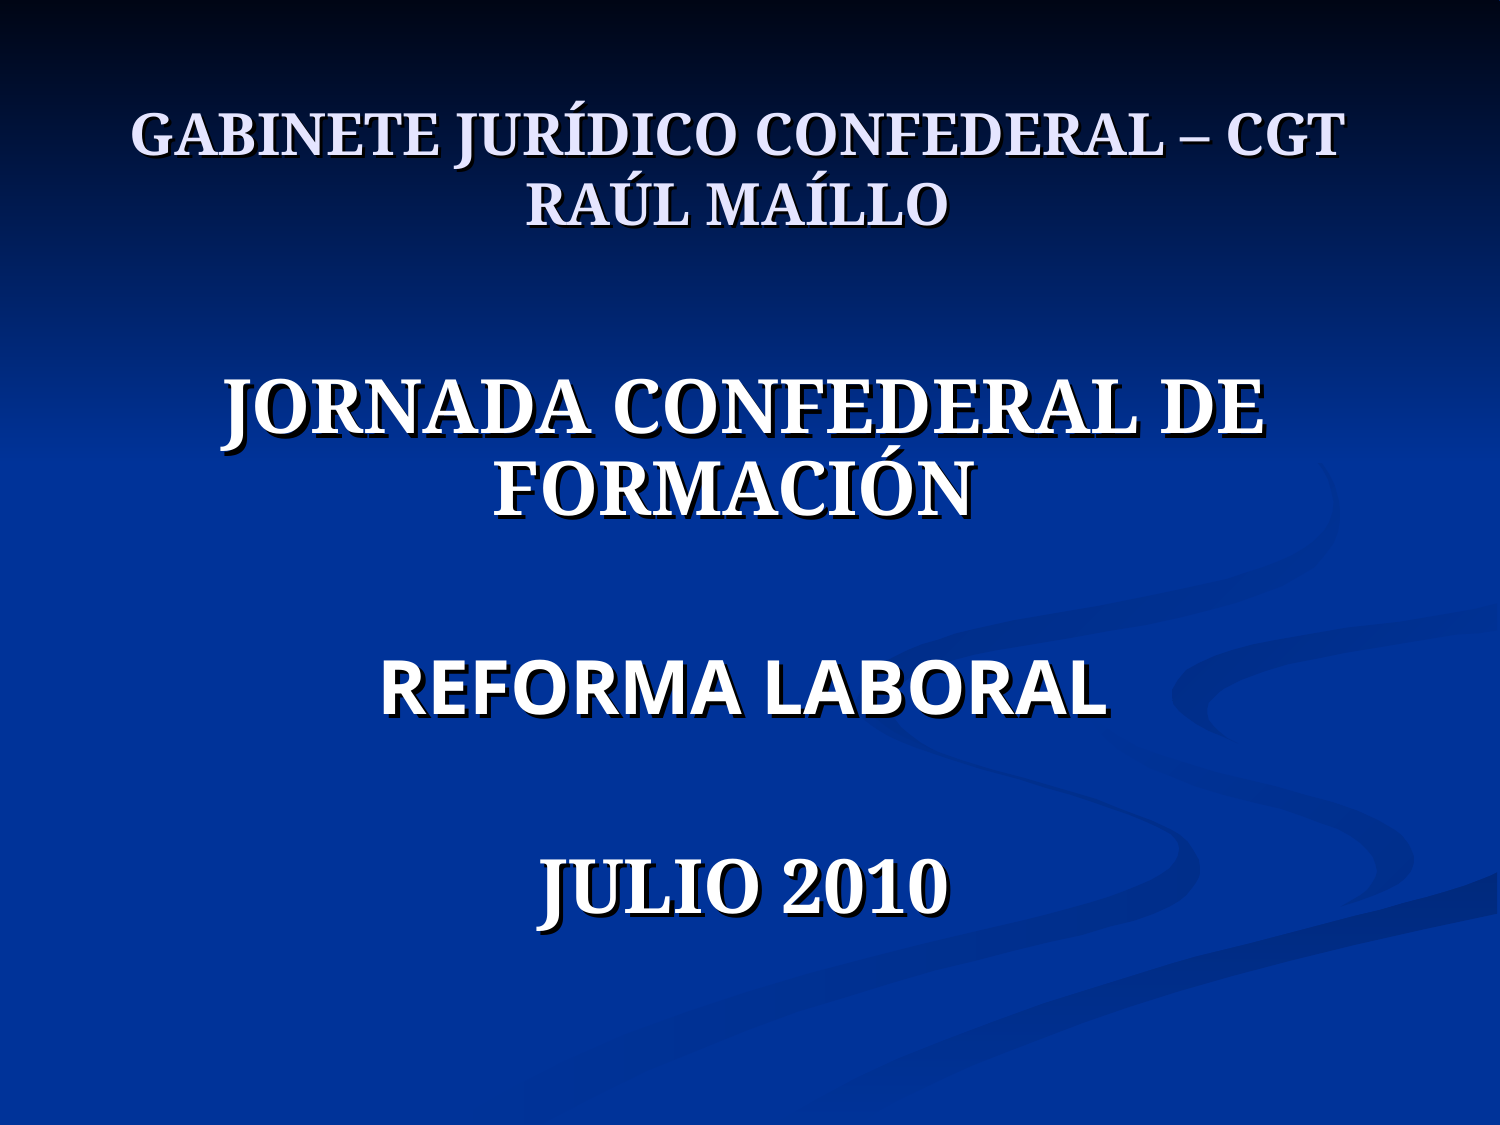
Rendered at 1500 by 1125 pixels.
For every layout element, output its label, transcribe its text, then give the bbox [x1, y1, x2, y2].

title GABINETE JURÍDICO CONFEDERAL – CGT RAÚL MAÍLLO [100, 54, 1376, 280]
subtitle JORNADA CONFEDERAL DE FORMACIÓN REFORMA LABORAL JULIO 2010 [100, 361, 1388, 949]
